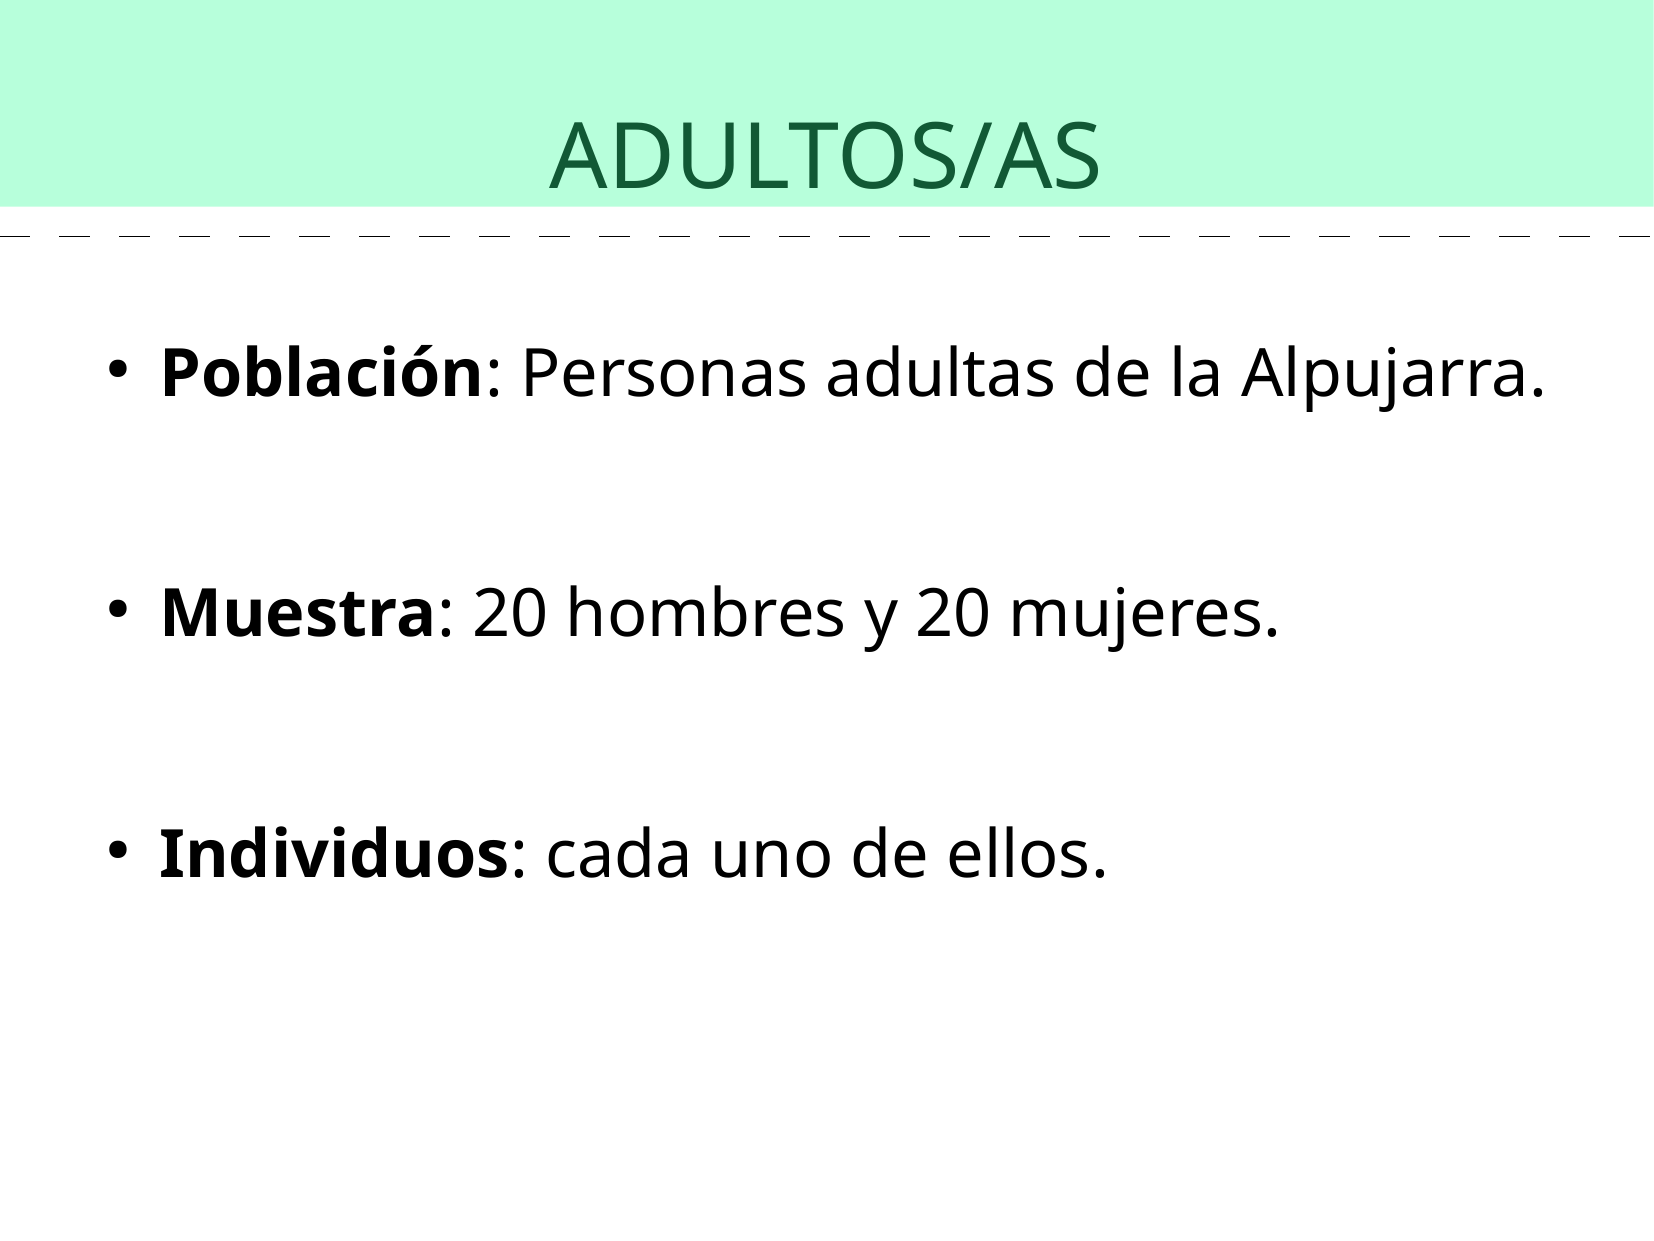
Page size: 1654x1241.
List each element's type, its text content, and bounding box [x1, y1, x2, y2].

text_box [0, 0, 1654, 207]
list Población: Personas adultas de la Alpujarra. Muestra: 20 hombres y 20 mujeres. Individuos: cada uno de ellos. [88, 324, 1577, 1144]
title ADULTOS/AS [82, 207, 1571, 257]
